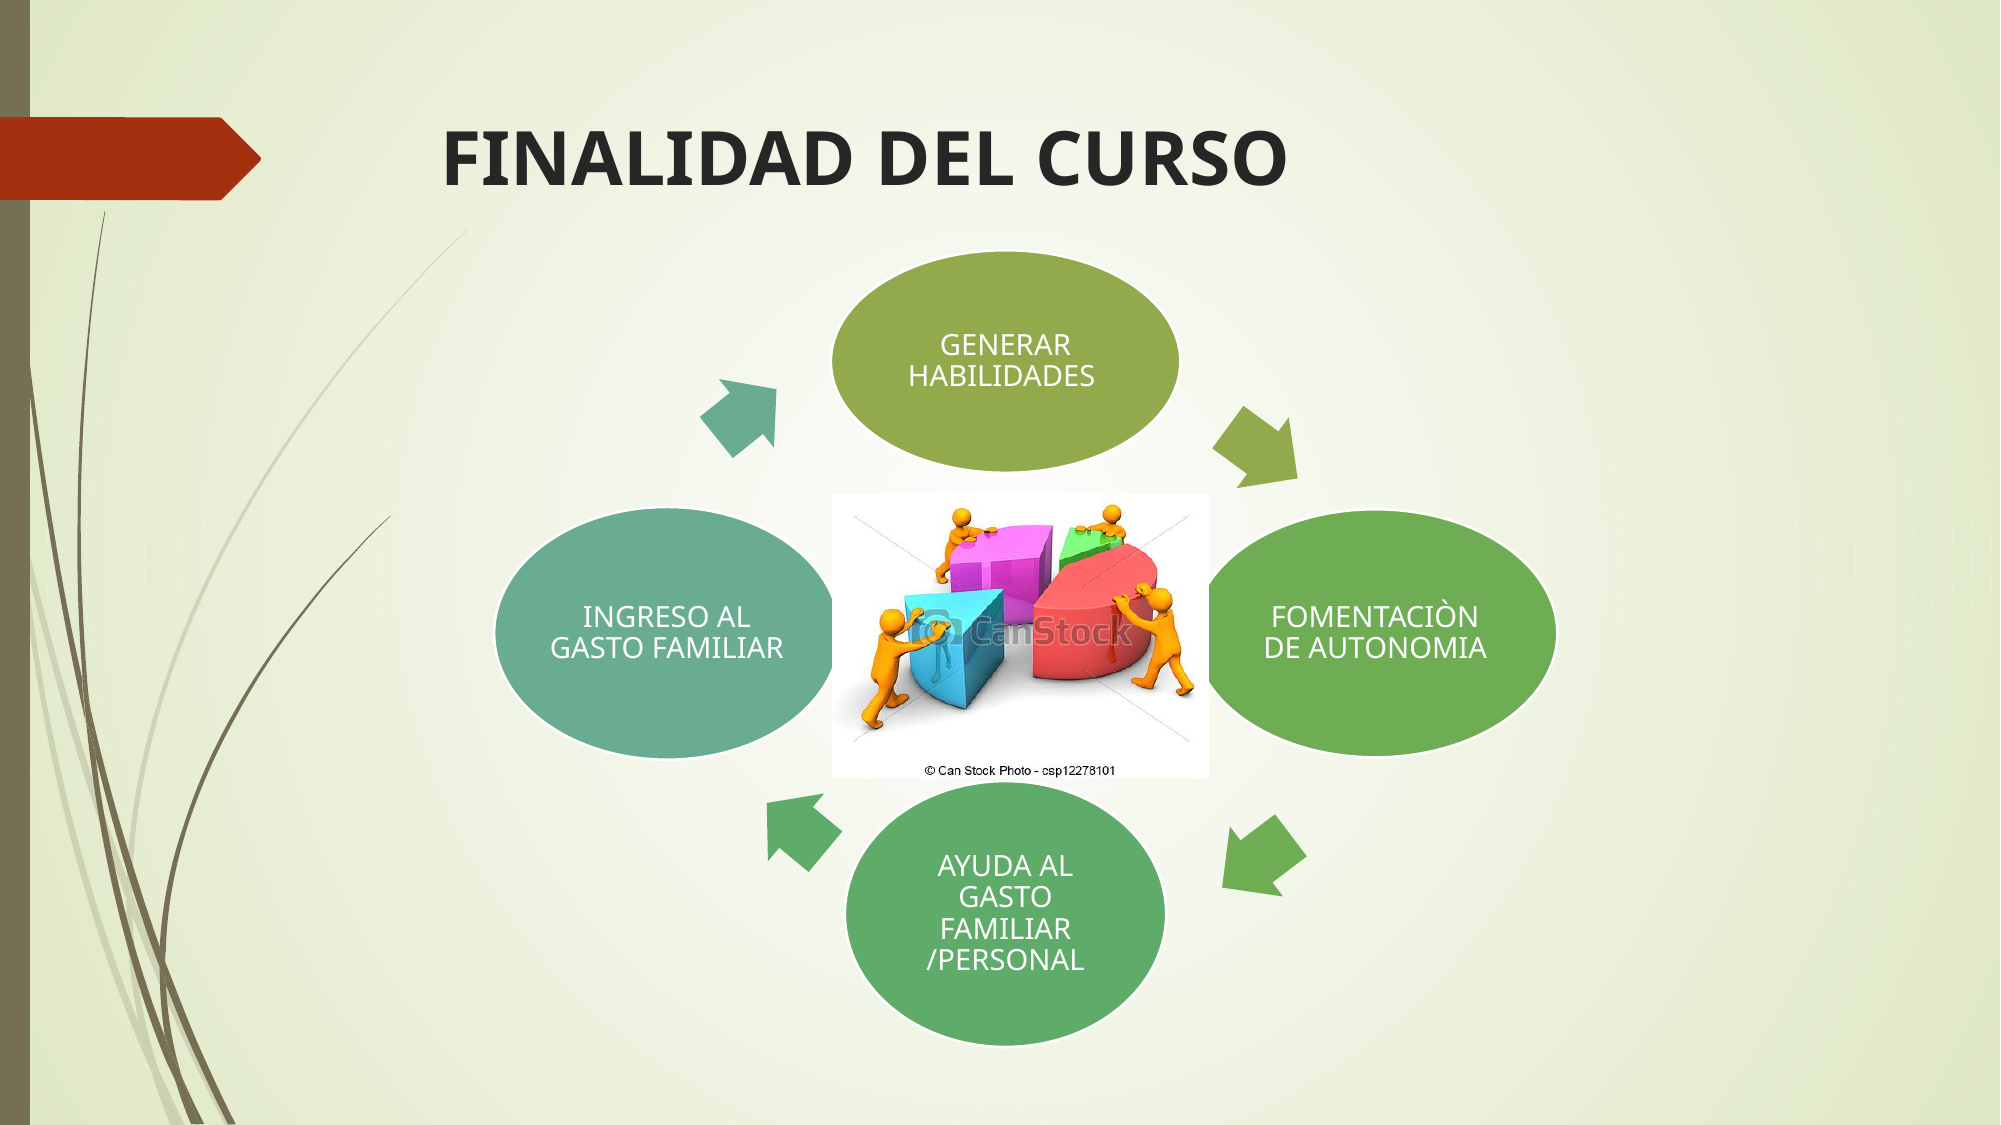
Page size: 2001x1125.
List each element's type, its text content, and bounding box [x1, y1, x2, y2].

picture [832, 494, 1209, 778]
text_box GENERAR HABILIDADES [830, 250, 1181, 473]
text_box [766, 793, 843, 873]
text_box [1212, 405, 1298, 489]
text_box AYUDA AL GASTO FAMILIAR /PERSONAL [844, 781, 1167, 1047]
text_box [699, 379, 777, 459]
text_box FOMENTACIÒN DE AUTONOMIA [1209, 509, 1558, 758]
text_box [1222, 814, 1307, 897]
text_box INGRESO AL GASTO FAMILIAR [494, 506, 832, 760]
title FINALIDAD DEL CURSO [425, 102, 1888, 313]
